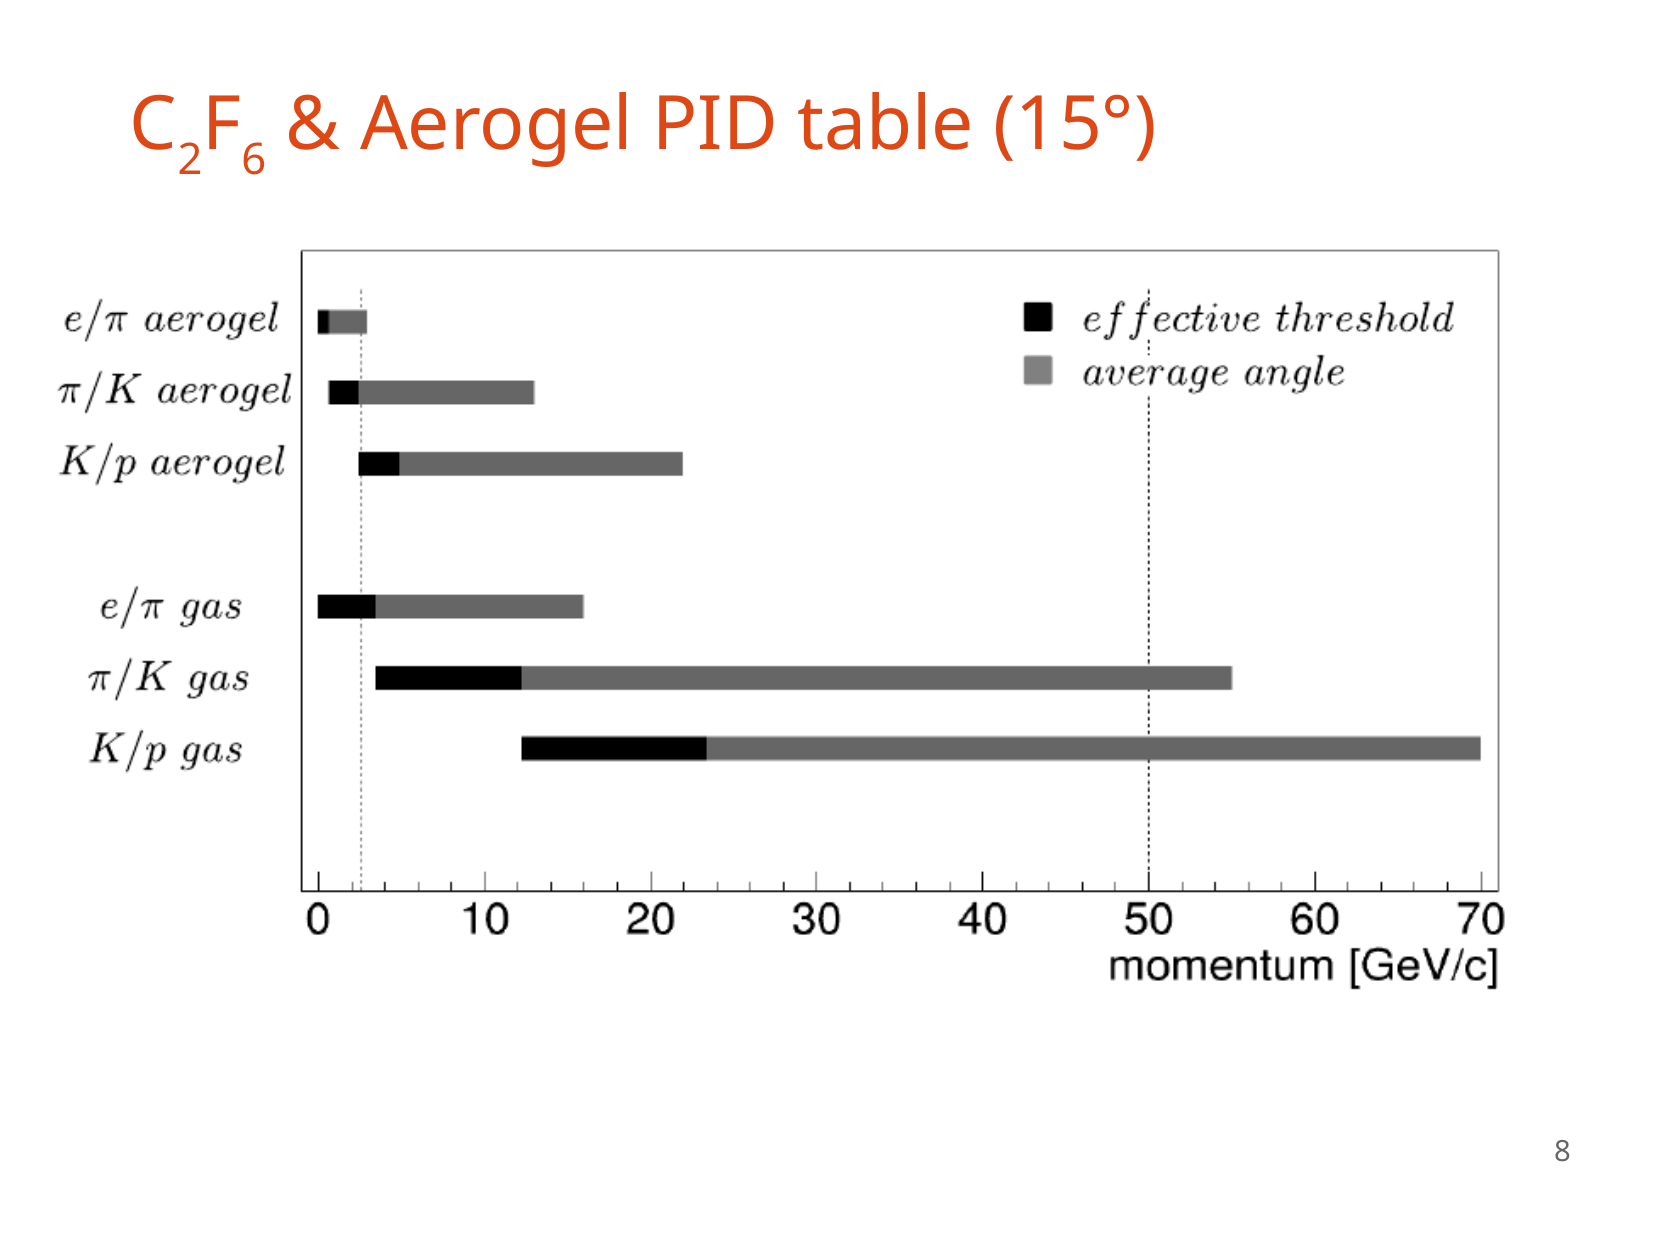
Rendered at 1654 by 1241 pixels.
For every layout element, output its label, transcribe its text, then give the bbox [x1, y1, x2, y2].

title C2F6 & Aerogel PID table (15°) [129, 64, 1518, 192]
picture [55, 245, 1532, 1008]
